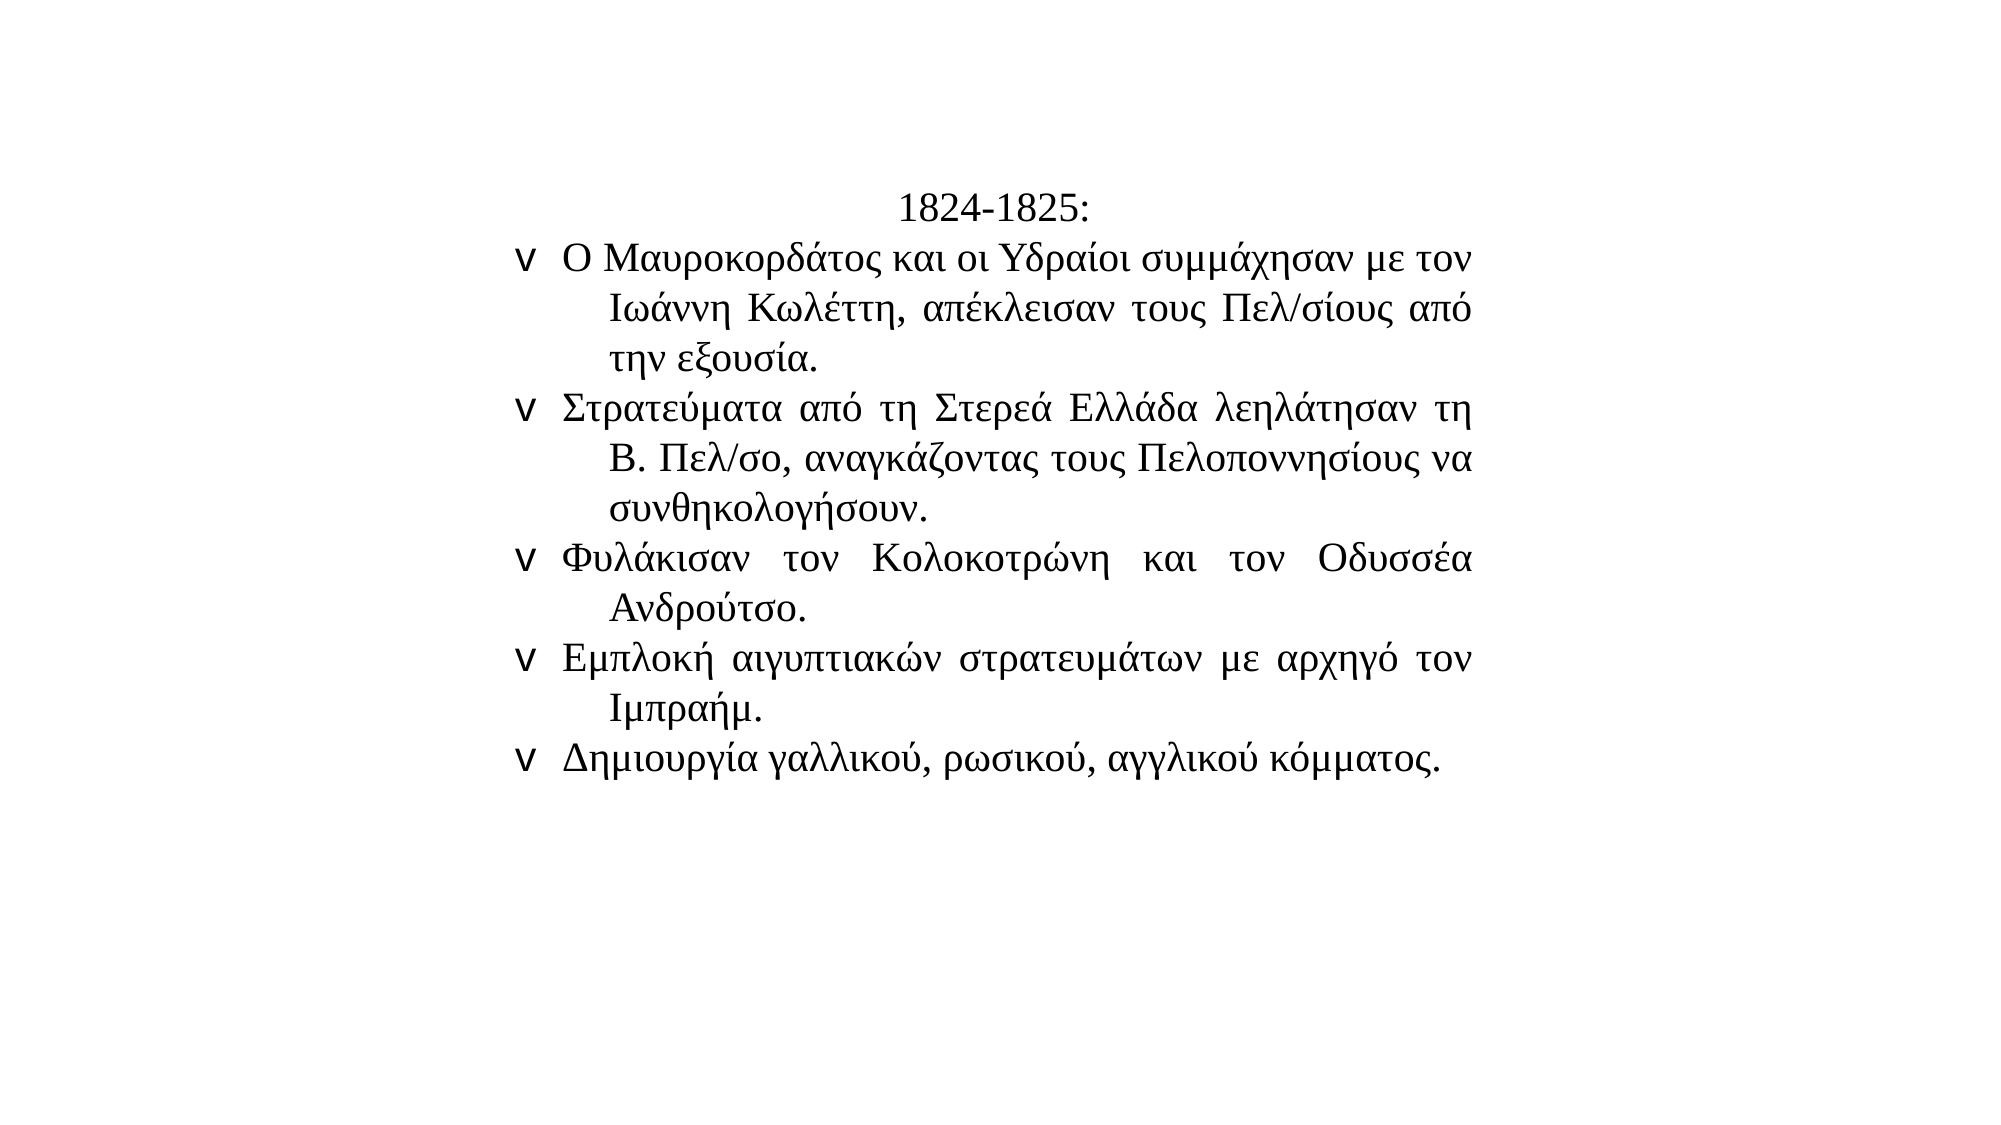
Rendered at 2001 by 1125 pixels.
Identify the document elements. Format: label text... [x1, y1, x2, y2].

text_box 1824-1825: Ο Μαυροκορδάτος και οι Υδραίοι συμμάχησαν με τον Ιωάννη Κωλέττη, απέκλεισαν τους Πελ/σίους από την εξουσία. Στρατεύματα από τη Στερεά Ελλάδα λεηλάτησαν τη Β. Πελ/σο, αναγκάζοντας τους Πελοποννησίους να συνθηκολογήσουν. Φυλάκισαν τον Κολοκοτρώνη και τον Οδυσσέα Ανδρούτσο. Εμπλοκή αιγυπτιακών στρατευμάτων με αρχηγό τον Ιμπραήμ. Δημιουργία γαλλικού, ρωσικού, αγγλικού κόμματος. [500, 172, 1489, 794]
